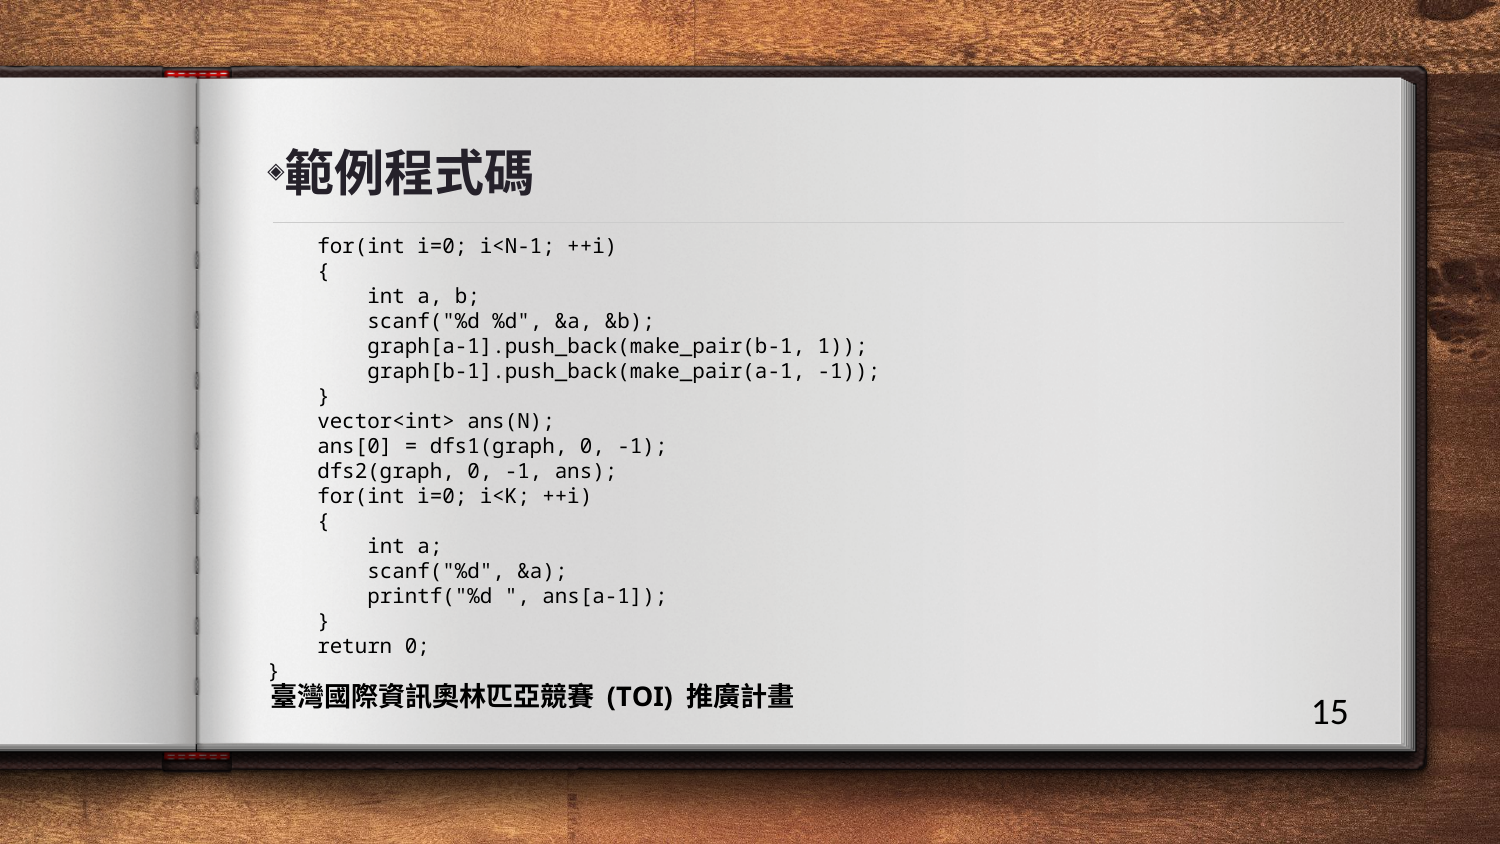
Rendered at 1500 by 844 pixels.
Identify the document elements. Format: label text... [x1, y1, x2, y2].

list 範例程式碼 [252, 126, 1194, 225]
text_box [1295, 672, 1386, 737]
text_box for(int i=0; i<N-1; ++i) { int a, b; scanf("%d %d", &a, &b); graph[a-1].push_back(make_pair(b-1, 1)); graph[b-1].push_back(make_pair(a-1, -1)); } vector<int> ans(N); ans[0] = dfs1(graph, 0, -1); dfs2(graph, 0, -1, ans); for(int i=0; i<K; ++i) { int a; scanf("%d", &a); printf("%d ", ans[a-1]); } return 0; } [252, 225, 1350, 695]
